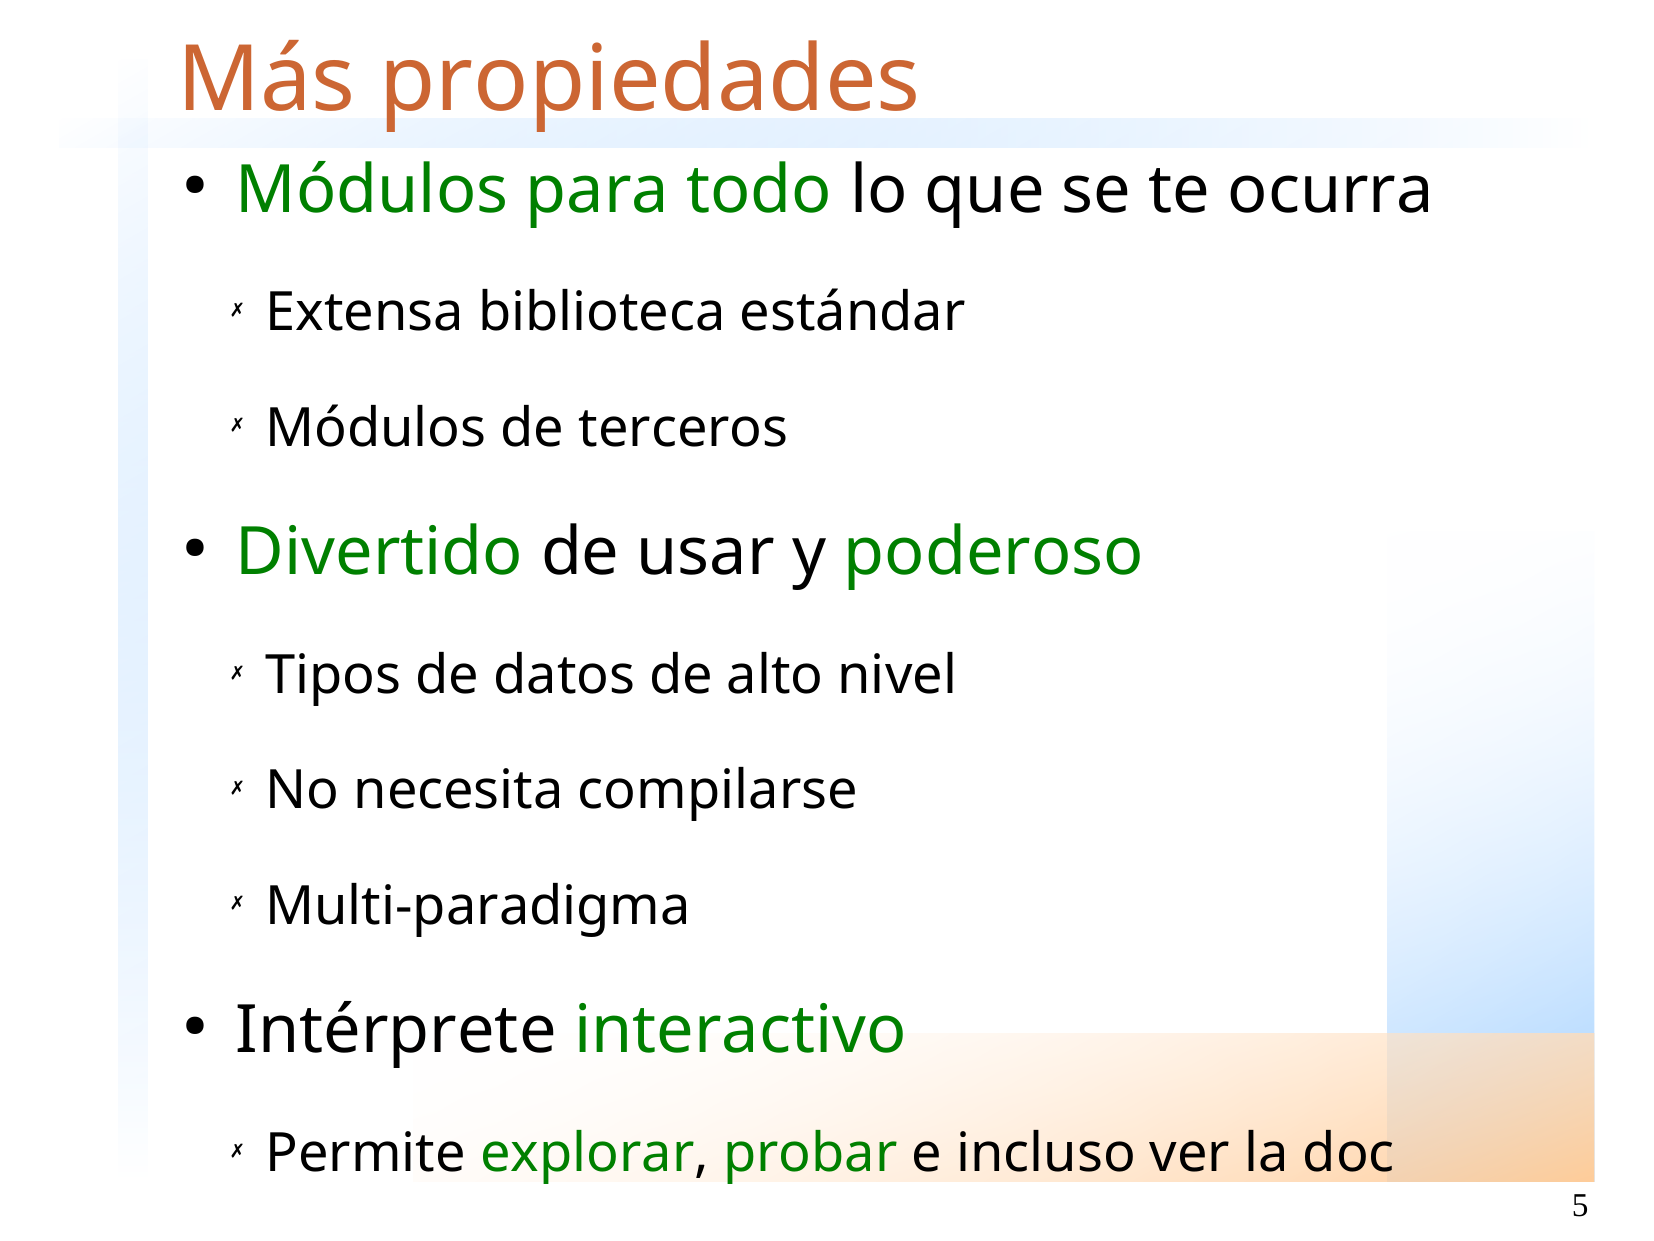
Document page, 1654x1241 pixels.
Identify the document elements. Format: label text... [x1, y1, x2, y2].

subtitle Módulos para todo lo que se te ocurra Extensa biblioteca estándar Módulos de terceros Divertido de usar y poderoso Tipos de datos de alto nivel No necesita compilarse Multi-paradigma Intérprete interactivo Permite explorar, probar e incluso ver la doc [147, 137, 1595, 1192]
title Más propiedades [177, 0, 1595, 137]
